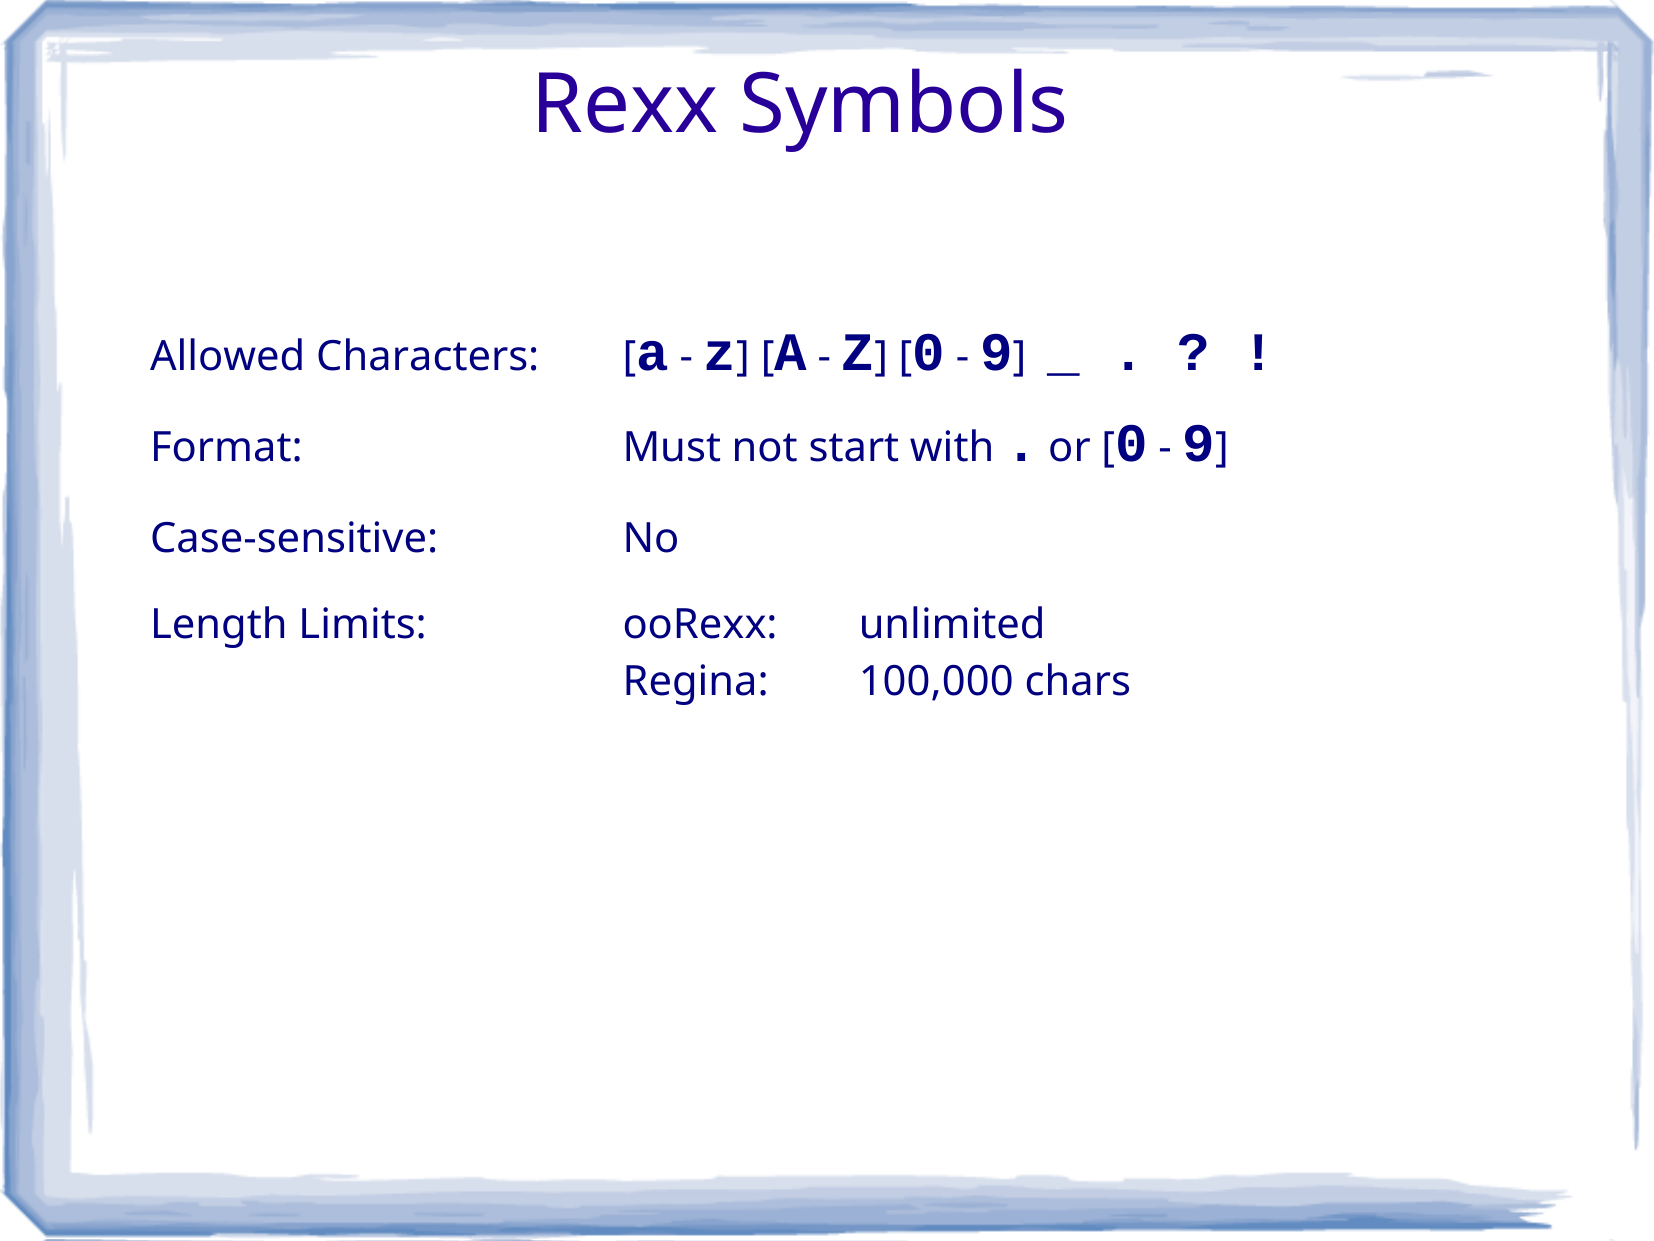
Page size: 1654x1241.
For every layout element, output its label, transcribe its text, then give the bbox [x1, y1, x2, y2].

title Rexx Symbols [82, 49, 1571, 151]
list Allowed Characters: [a - z] [A - Z] [0 - 9] _ . ? ! Format: Must not start with . or [0 - 9] Case-sensitive: No Length Limits: ooRexx: unlimited Regina: 100,000 chars [150, 325, 1507, 1010]
picture [0, 0, 1654, 1241]
